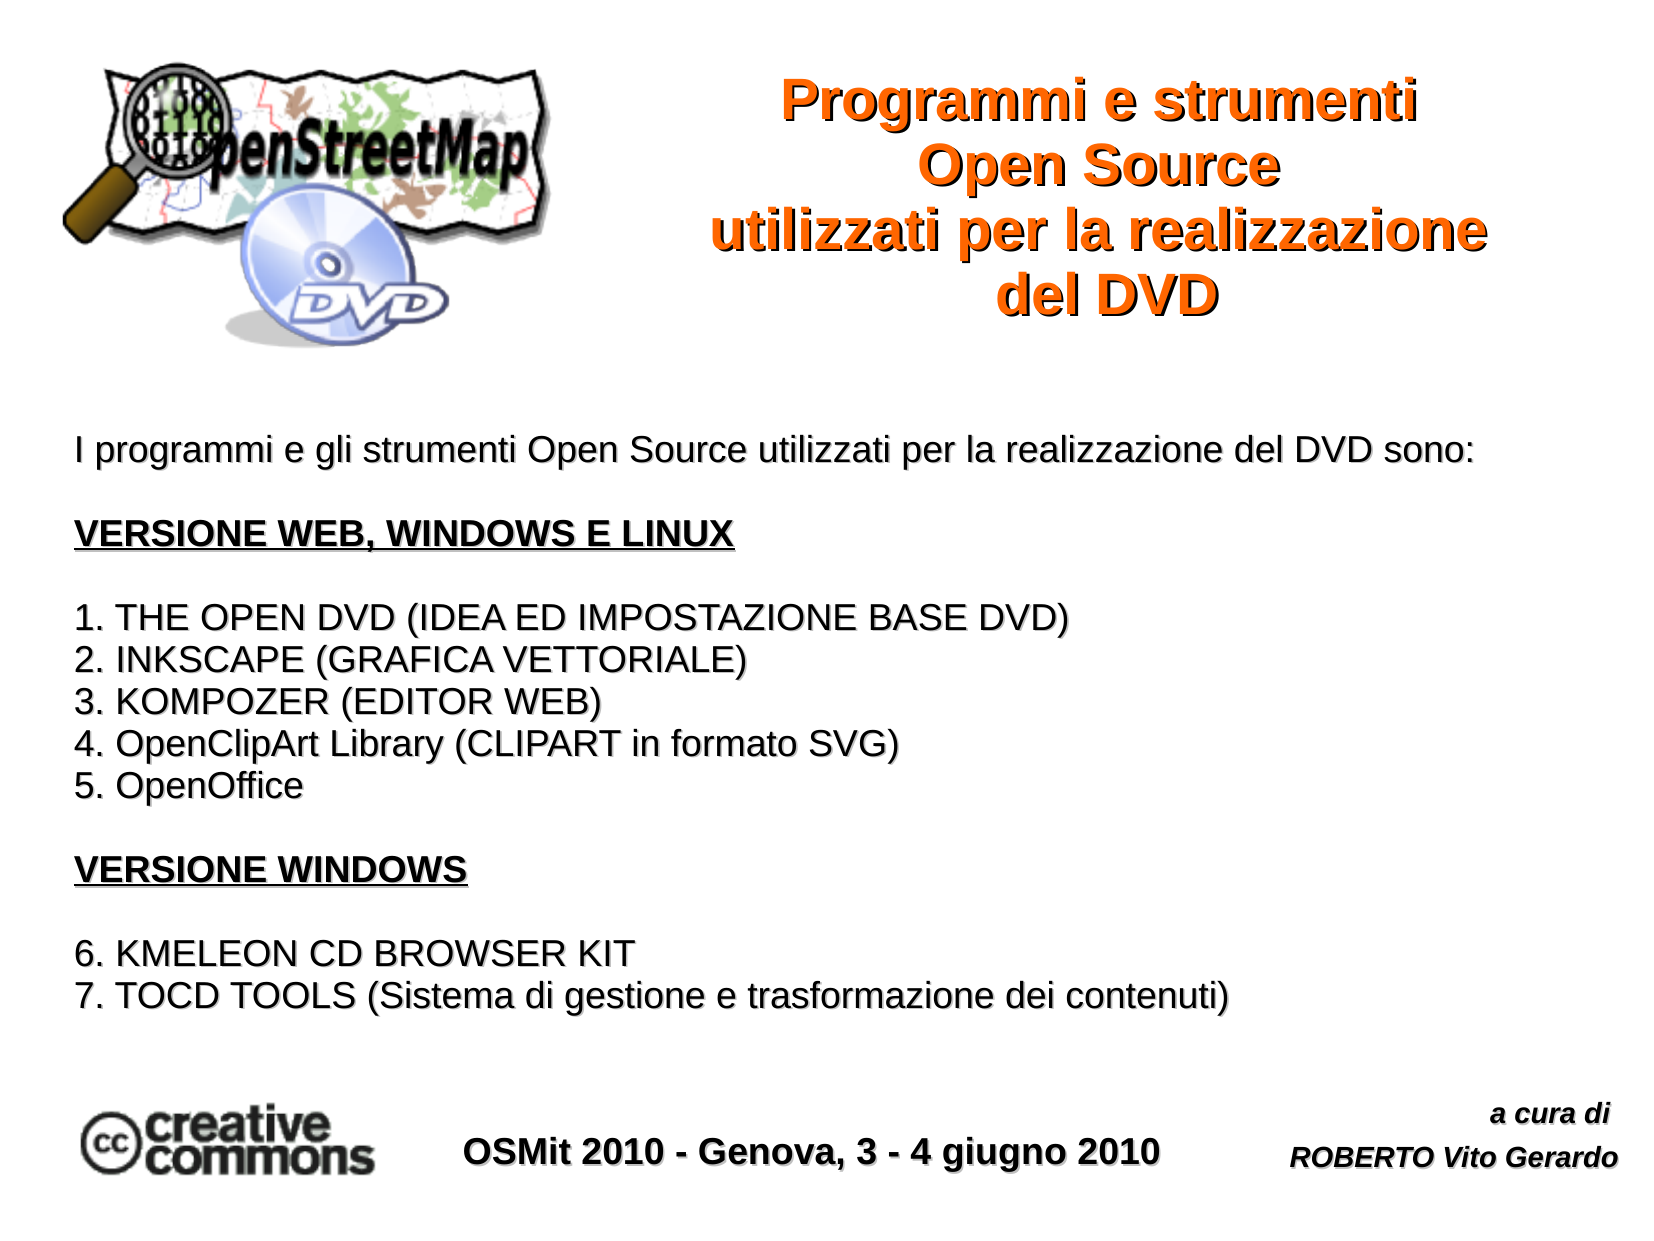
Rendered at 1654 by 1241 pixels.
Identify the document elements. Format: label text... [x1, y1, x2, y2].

picture [59, 58, 591, 355]
text_box a cura di ROBERTO Vito Gerardo [1122, 1089, 1634, 1211]
picture [79, 1099, 384, 1182]
text_box Programmi e strumenti Open Source utilizzati per la realizzazione del DVD [561, 59, 1654, 355]
text_box I programmi e gli strumenti Open Source utilizzati per la realizzazione del DVD sono: VERSIONE WEB, WINDOWS E LINUX 1. THE OPEN DVD (IDEA ED IMPOSTAZIONE BASE DVD) 2. INKSCAPE (GRAFICA VETTORIALE) 3. KOMPOZER (EDITOR WEB) 4. OpenClipArt Library (CLIPART in formato SVG) 5. OpenOffice VERSIONE WINDOWS 6. KMELEON CD BROWSER KIT 7. TOCD TOOLS (Sistema di gestione e trasformazione dei contenuti) [59, 383, 1565, 1065]
text_box OSMit 2010 - Genova, 3 - 4 giugno 2010 [354, 1123, 1122, 1182]
